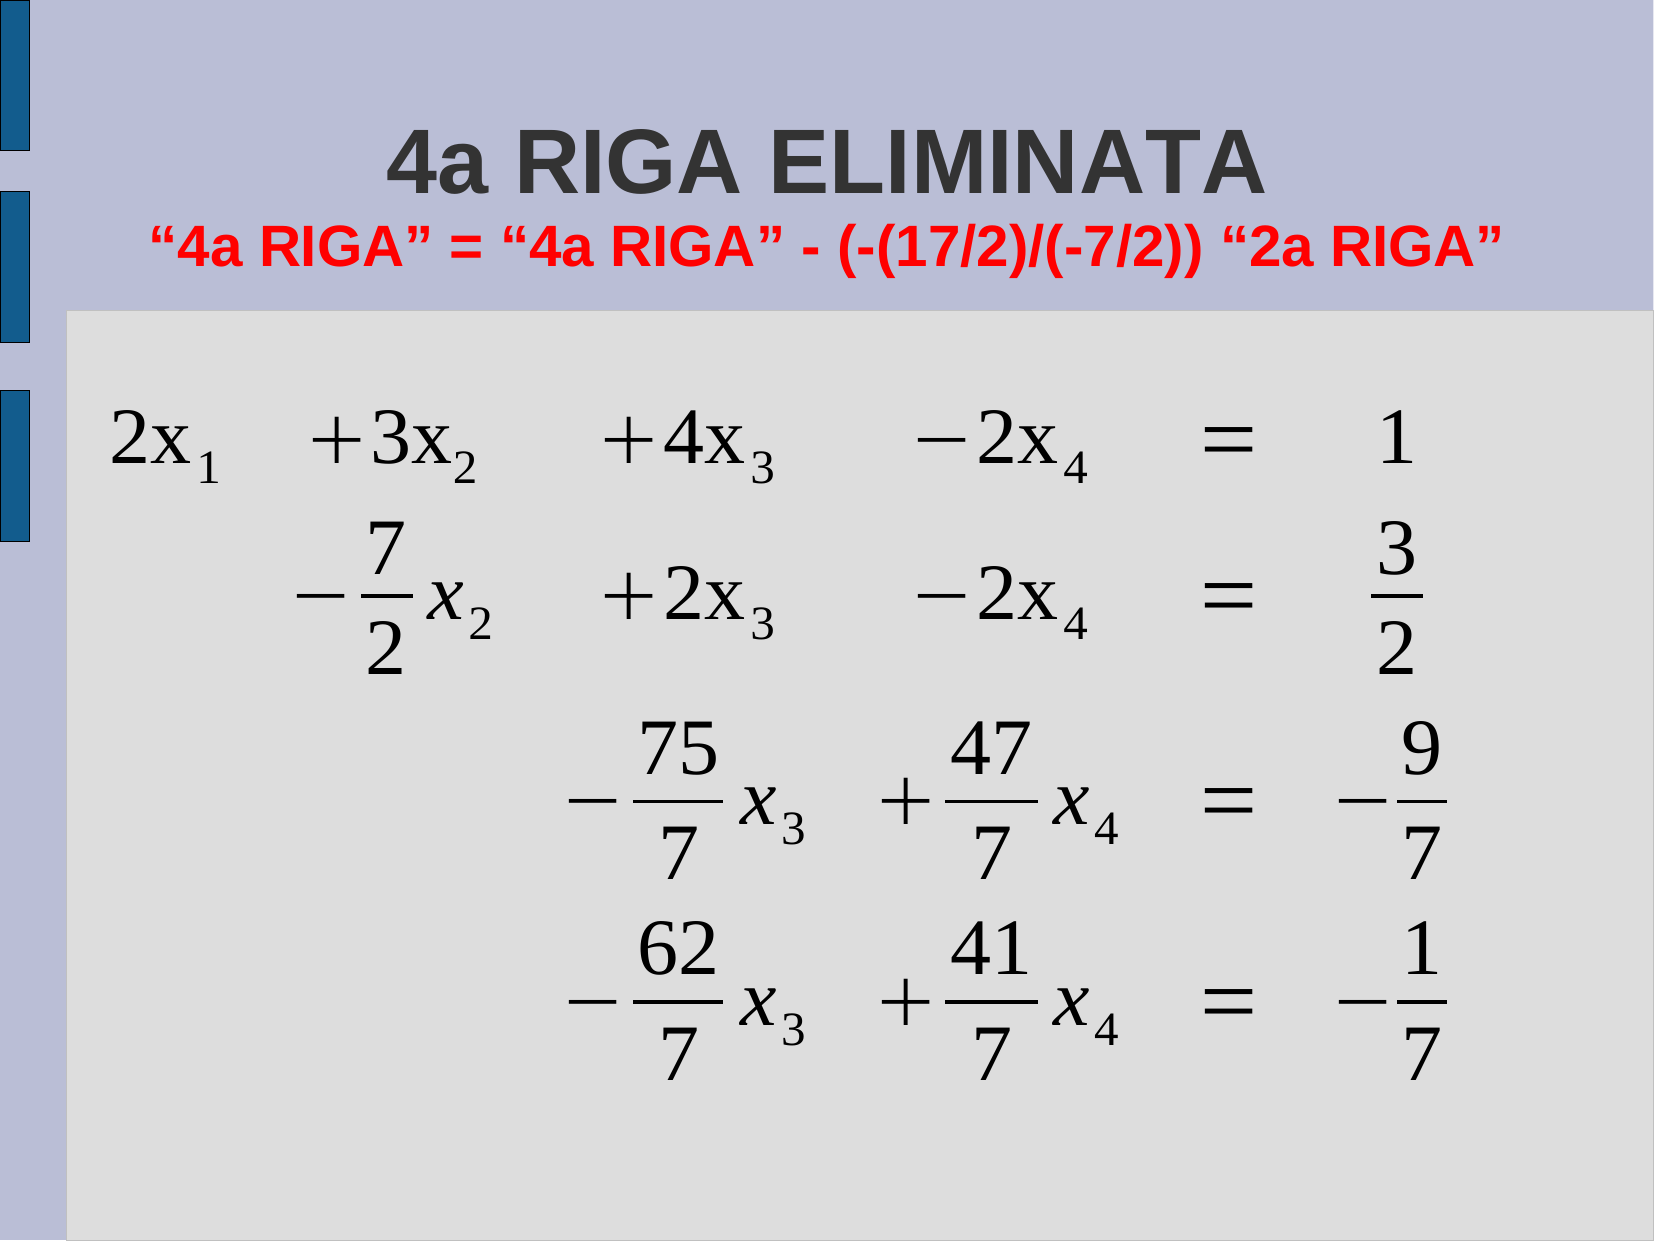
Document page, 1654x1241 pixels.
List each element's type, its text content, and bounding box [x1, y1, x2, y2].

chart [88, 383, 1473, 1100]
title 4a RIGA ELIMINATA “4a RIGA” = “4a RIGA” - (-(17/2)/(-7/2)) “2a RIGA” [121, 98, 1534, 291]
